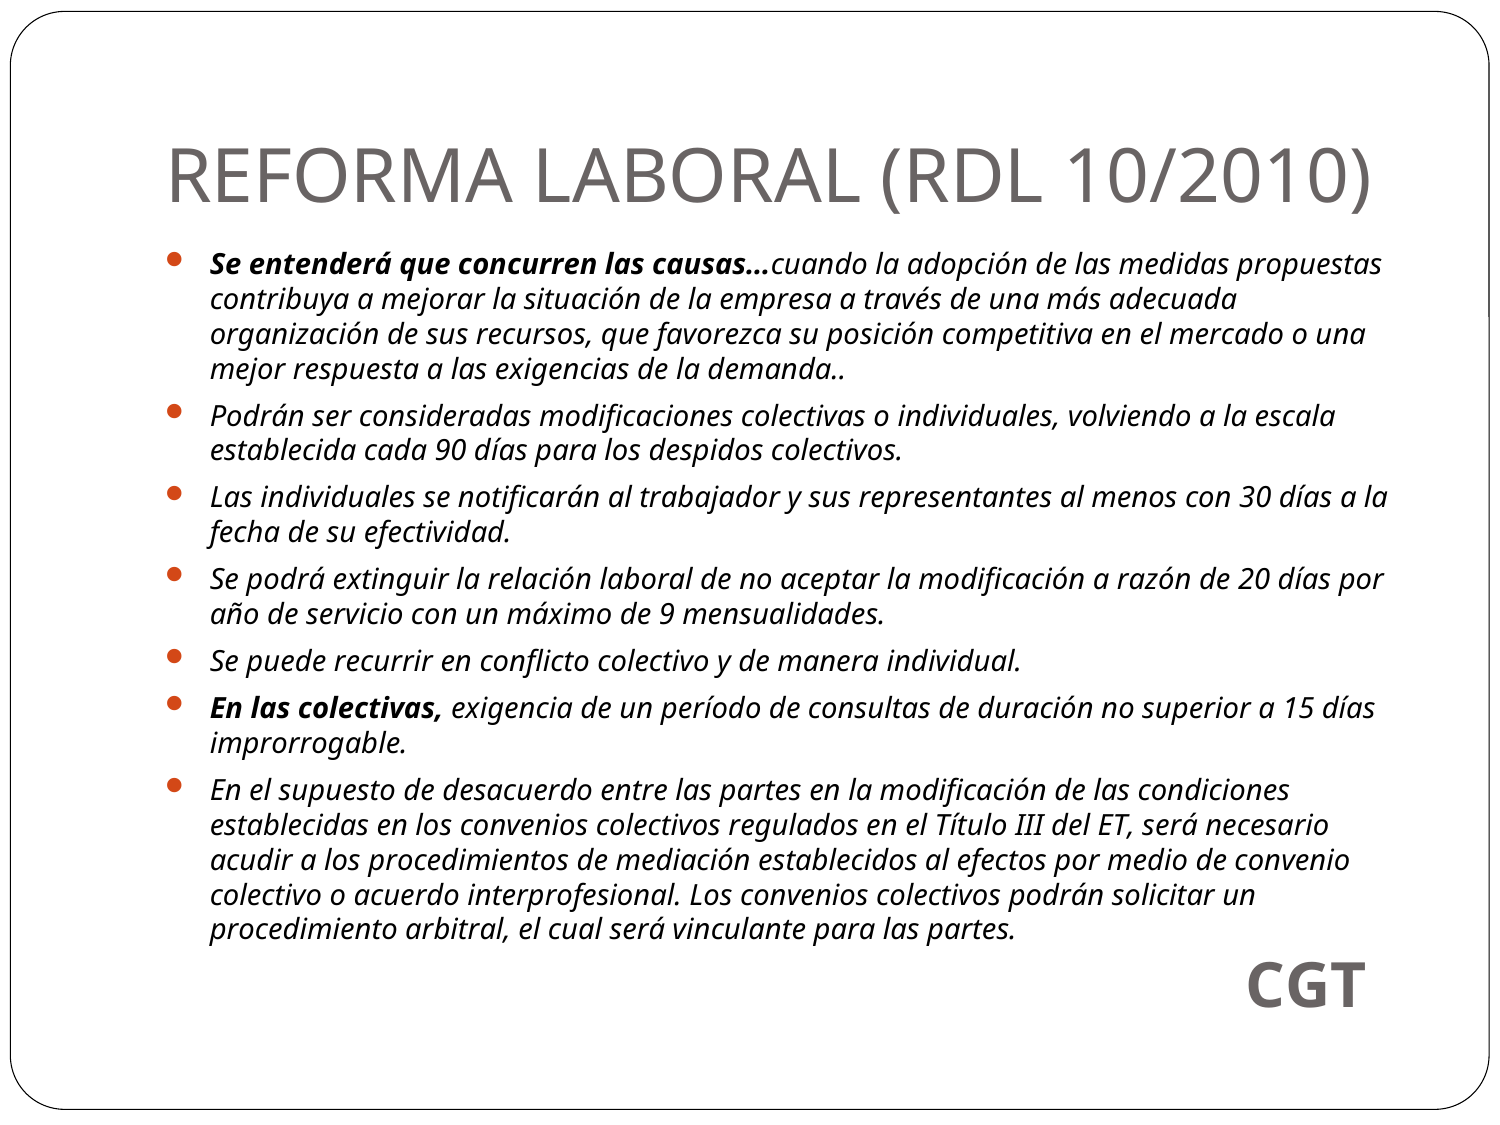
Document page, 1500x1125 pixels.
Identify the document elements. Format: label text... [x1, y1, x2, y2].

title REFORMA LABORAL (RDL 10/2010) [150, 29, 1426, 233]
list Se entenderá que concurren las causas…cuando la adopción de las medidas propuestas contribuya a mejorar la situación de la empresa a través de una más adecuada organización de sus recursos, que favorezca su posición competitiva en el mercado o una mejor respuesta a las exigencias de la demanda.. Podrán ser consideradas modificaciones colectivas o individuales, volviendo a la escala establecida cada 90 días para los despidos colectivos. Las individuales se notificarán al trabajador y sus representantes al menos con 30 días a la fecha de su efectividad. Se podrá extinguir la relación laboral de no aceptar la modificación a razón de 20 días por año de servicio con un máximo de 9 mensualidades. Se puede recurrir en conflicto colectivo y de manera individual. En las colectivas, exigencia de un período de consultas de duración no superior a 15 días improrrogable. En el supuesto de desacuerdo entre las partes en la modificación de las condiciones establecidas en los convenios colectivos regulados en el Título III del ET, será necesario acudir a los procedimientos de mediación establecidos al efectos por medio de convenio colectivo o acuerdo interprofesional. Los convenios colectivos podrán solicitar un procedimiento arbitral, el cual será vinculante para las partes. [150, 237, 1426, 1036]
text_box CGT [1230, 937, 1500, 1028]
